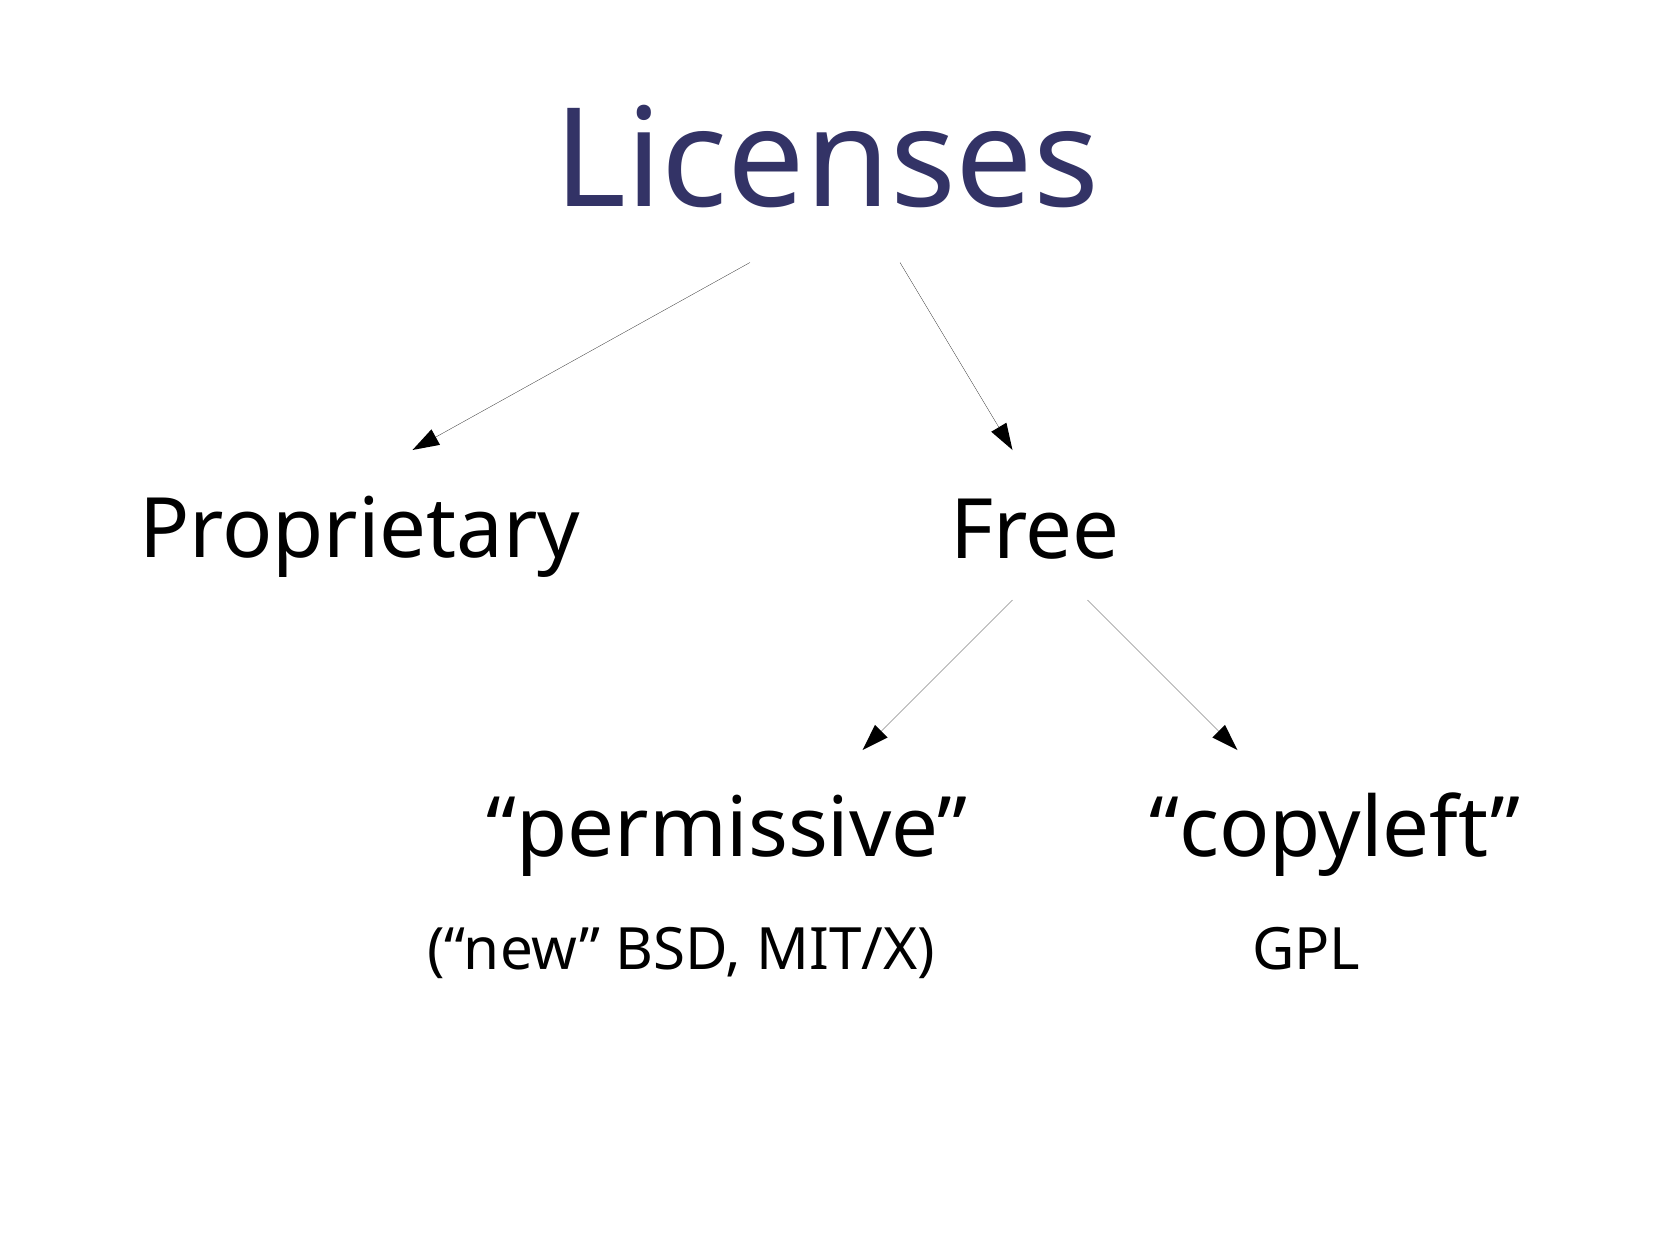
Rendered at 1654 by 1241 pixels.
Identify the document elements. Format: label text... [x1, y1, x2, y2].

text_box (“new” BSD, MIT/X) [412, 900, 1051, 986]
text_box “copyleft” [1057, 767, 1613, 881]
text_box “permissive” [450, 747, 1005, 900]
title Licenses [82, 49, 1571, 257]
text_box GPL [1237, 900, 1388, 986]
text_box Free [757, 450, 1313, 603]
subtitle Proprietary [82, 450, 638, 601]
